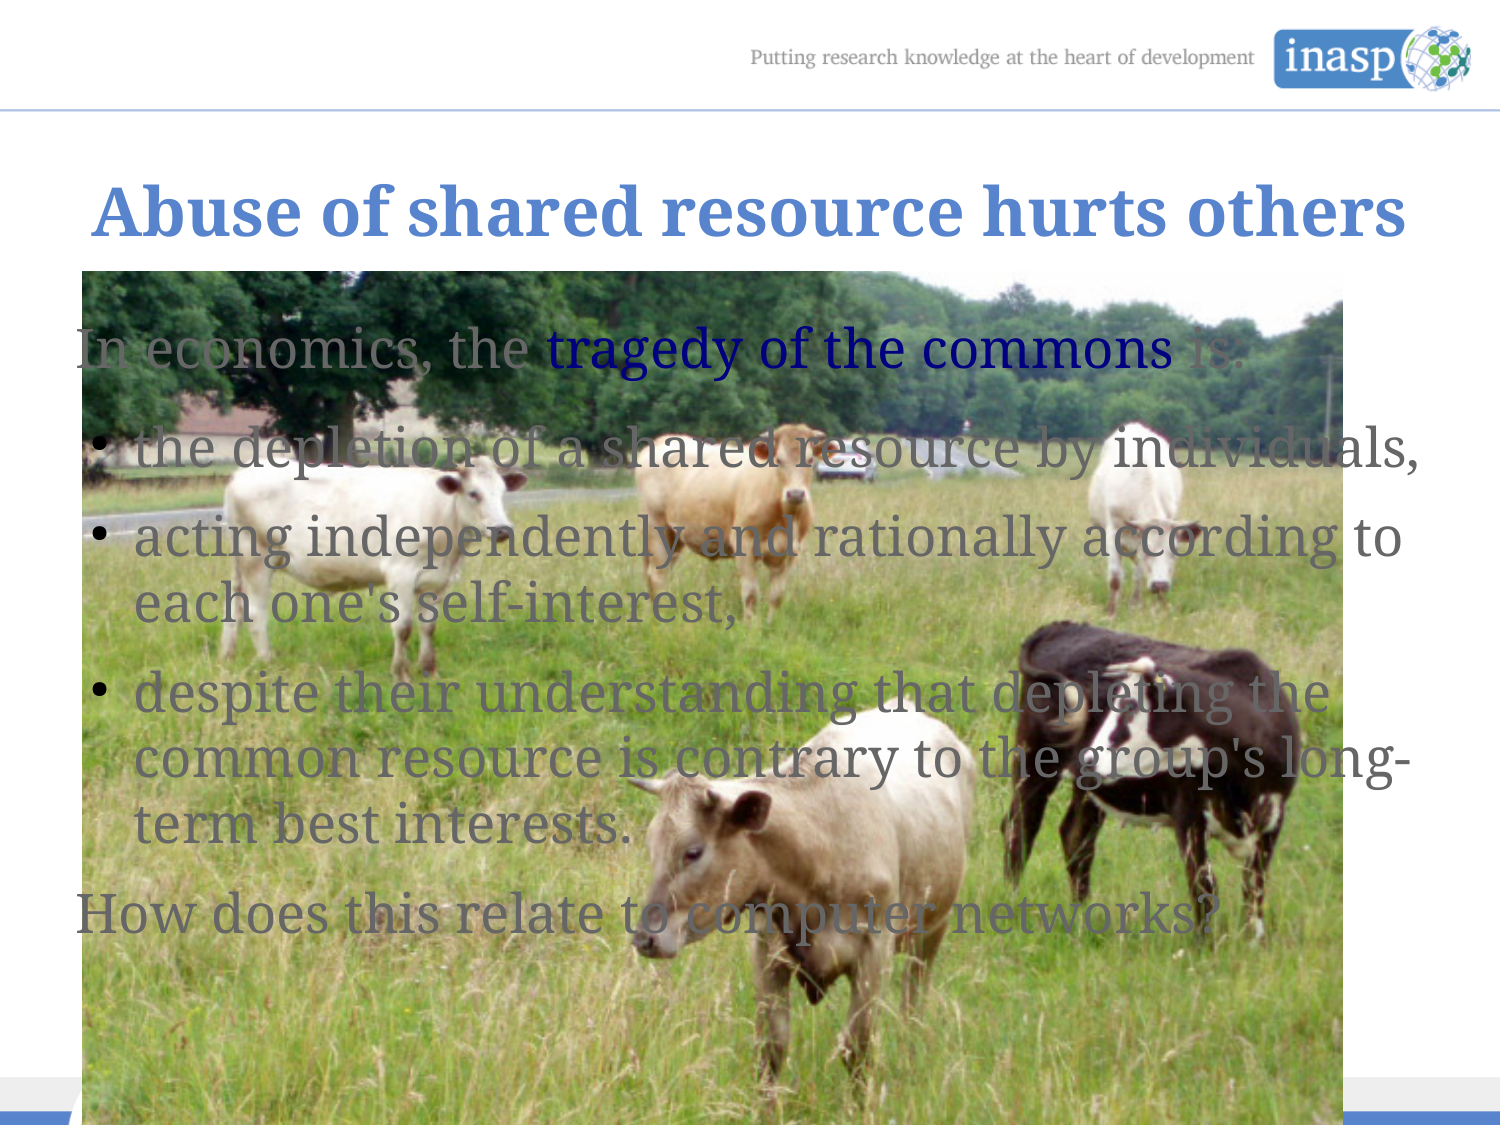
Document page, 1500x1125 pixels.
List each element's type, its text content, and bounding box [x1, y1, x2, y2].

picture [0, 0, 1500, 1125]
title Abuse of shared resource hurts others [75, 129, 1426, 313]
list In economics, the tragedy of the commons is: the depletion of a shared resource by individuals, acting independently and rationally according to each one's self-interest, despite their understanding that depleting the common resource is contrary to the group's long-term best interests. How does this relate to computer networks? [75, 313, 1426, 967]
